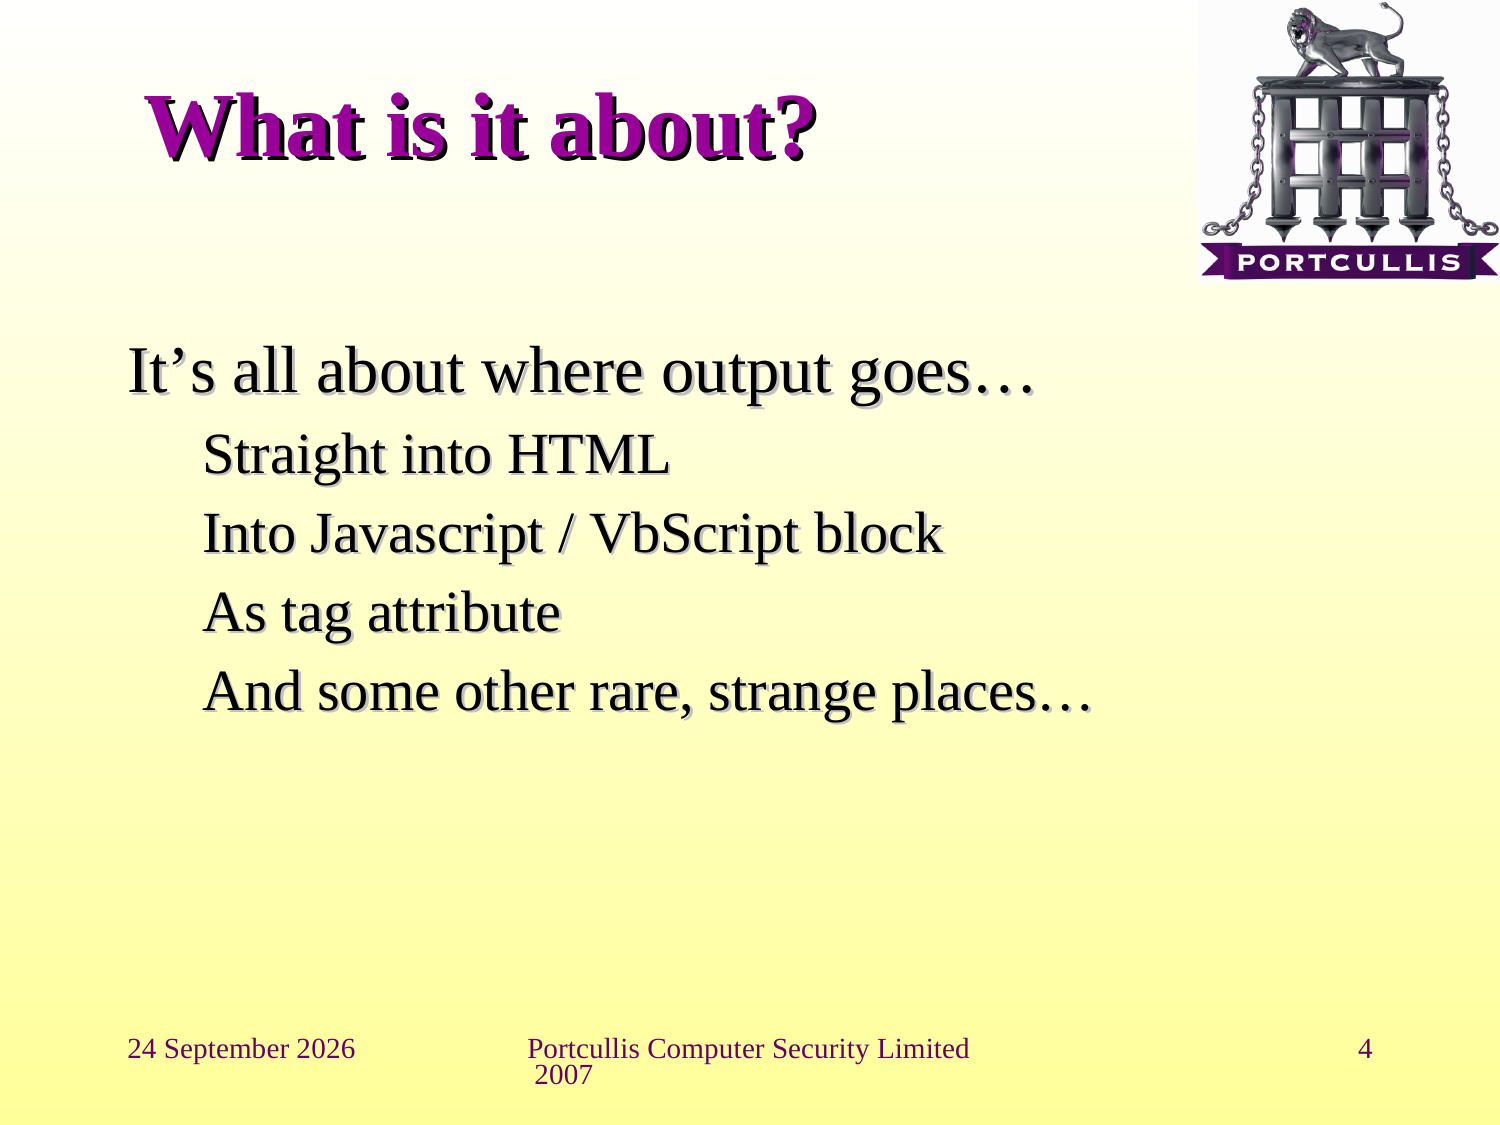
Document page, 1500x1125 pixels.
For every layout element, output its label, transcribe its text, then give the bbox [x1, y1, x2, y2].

list It’s all about where output goes… Straight into HTML Into Javascript / VbScript block As tag attribute And some other rare, strange places… [112, 324, 1388, 1001]
title What is it about? [0, 0, 963, 250]
picture [1198, 0, 1500, 283]
